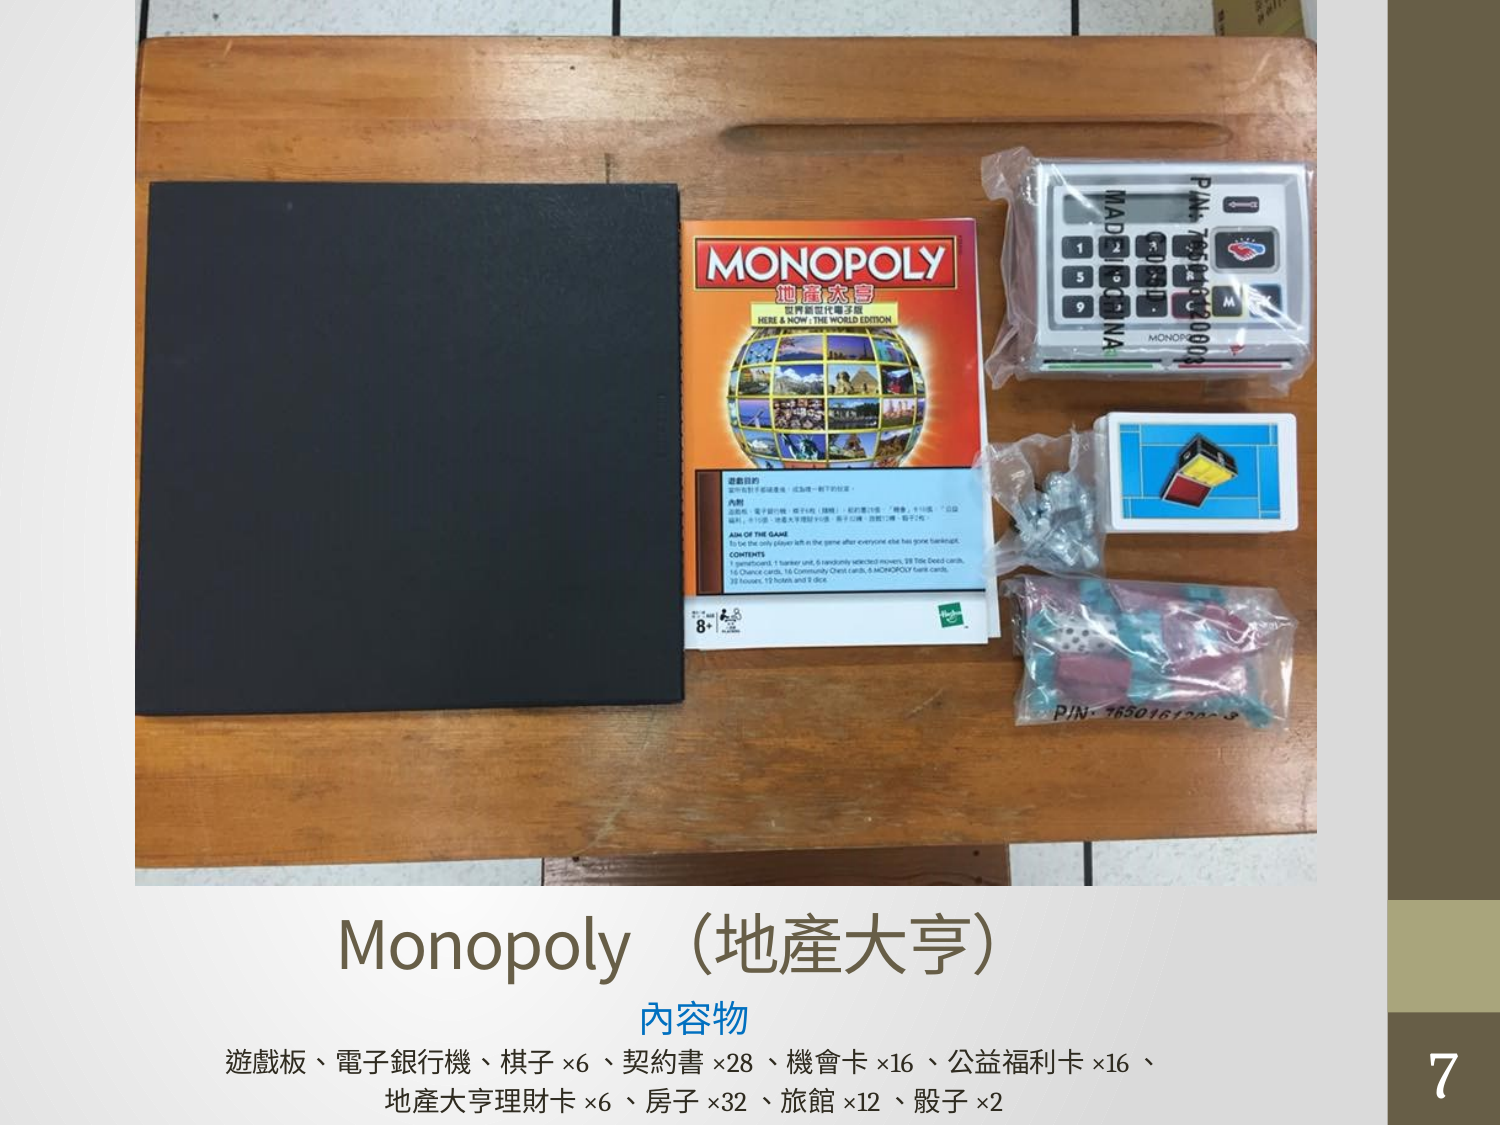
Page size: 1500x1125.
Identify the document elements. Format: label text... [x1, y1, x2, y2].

title Monopoly（地產大亨） [49, 893, 1325, 987]
list 內容物 遊戲板、電子銀行機、棋子×6、契約書×28、機會卡×16、公益福利卡×16、 地產大亨理財卡×6、房子×32、旅館×12、骰子×2 [0, 987, 1388, 1125]
text_box 7 [1387, 1023, 1500, 1119]
picture [135, 0, 1317, 886]
